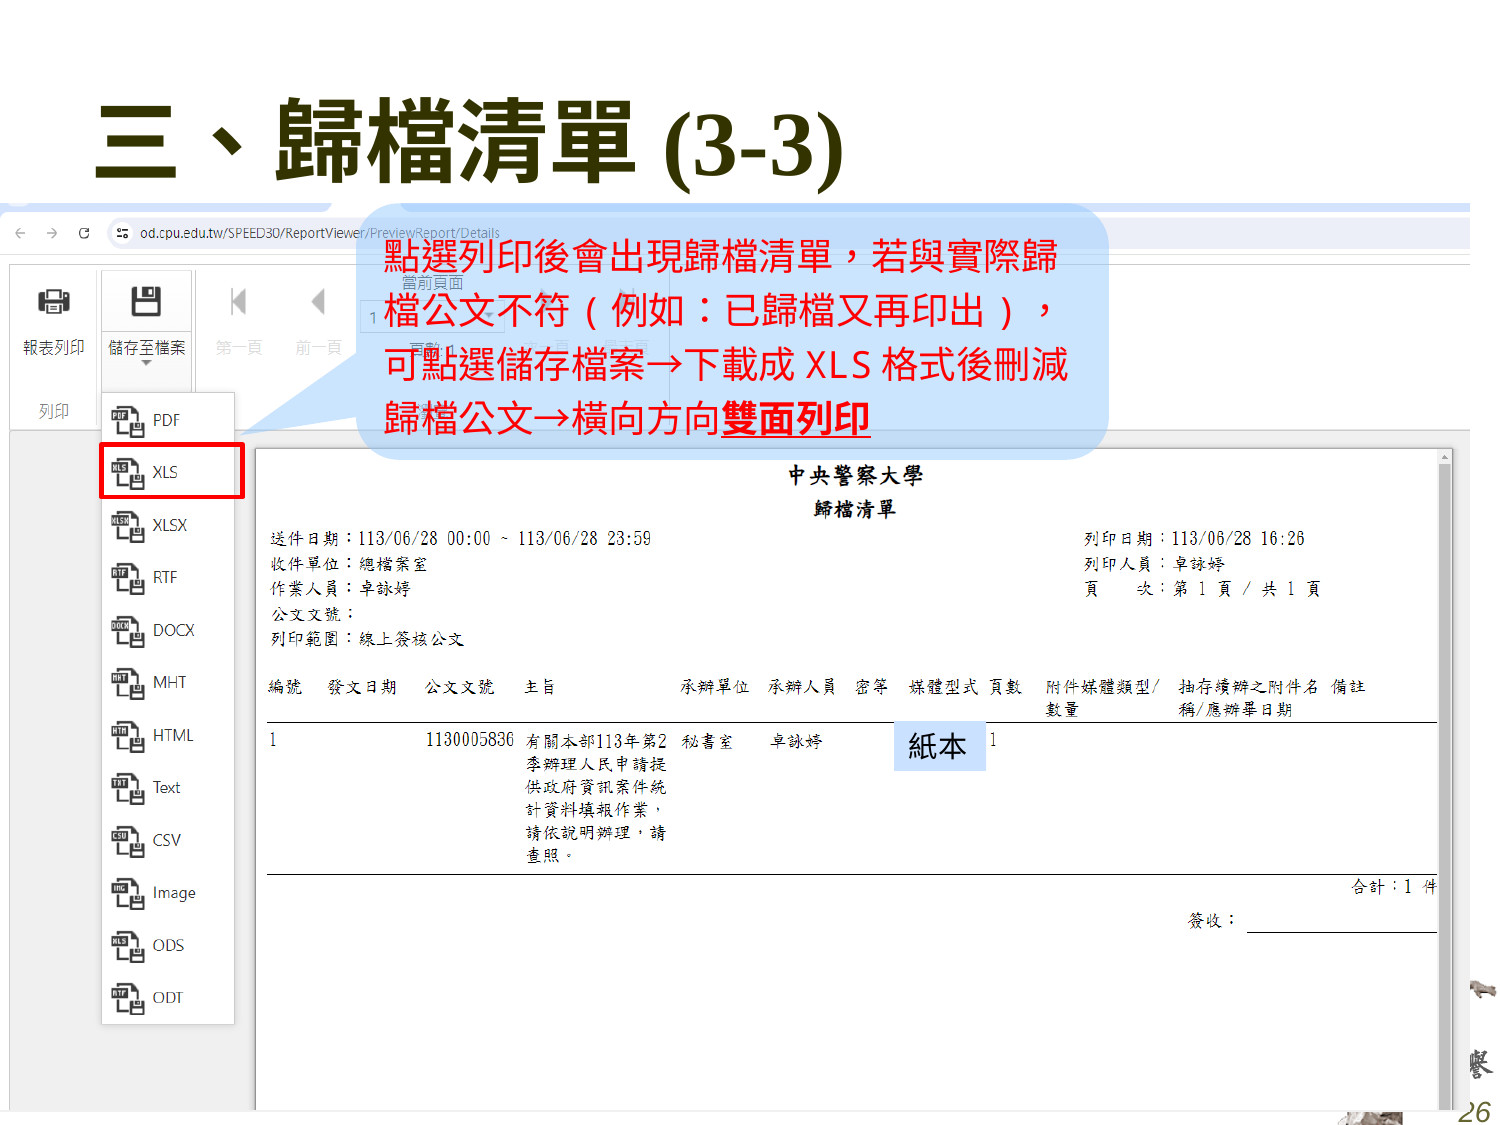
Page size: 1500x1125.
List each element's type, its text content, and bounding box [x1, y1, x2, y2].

title 三、歸檔清單(3-3) [75, 45, 1425, 203]
picture [0, 203, 1500, 1125]
slide_number <number> [1327, 1085, 1500, 1125]
text_box 點選列印後會出現歸檔清單，若與實際歸檔公文不符(例如：已歸檔又再印出)，可點選儲存檔案→下載成XLS格式後刪減歸檔公文→橫向方向雙面列印 [239, 203, 1109, 460]
text_box 紙本 [894, 721, 987, 771]
